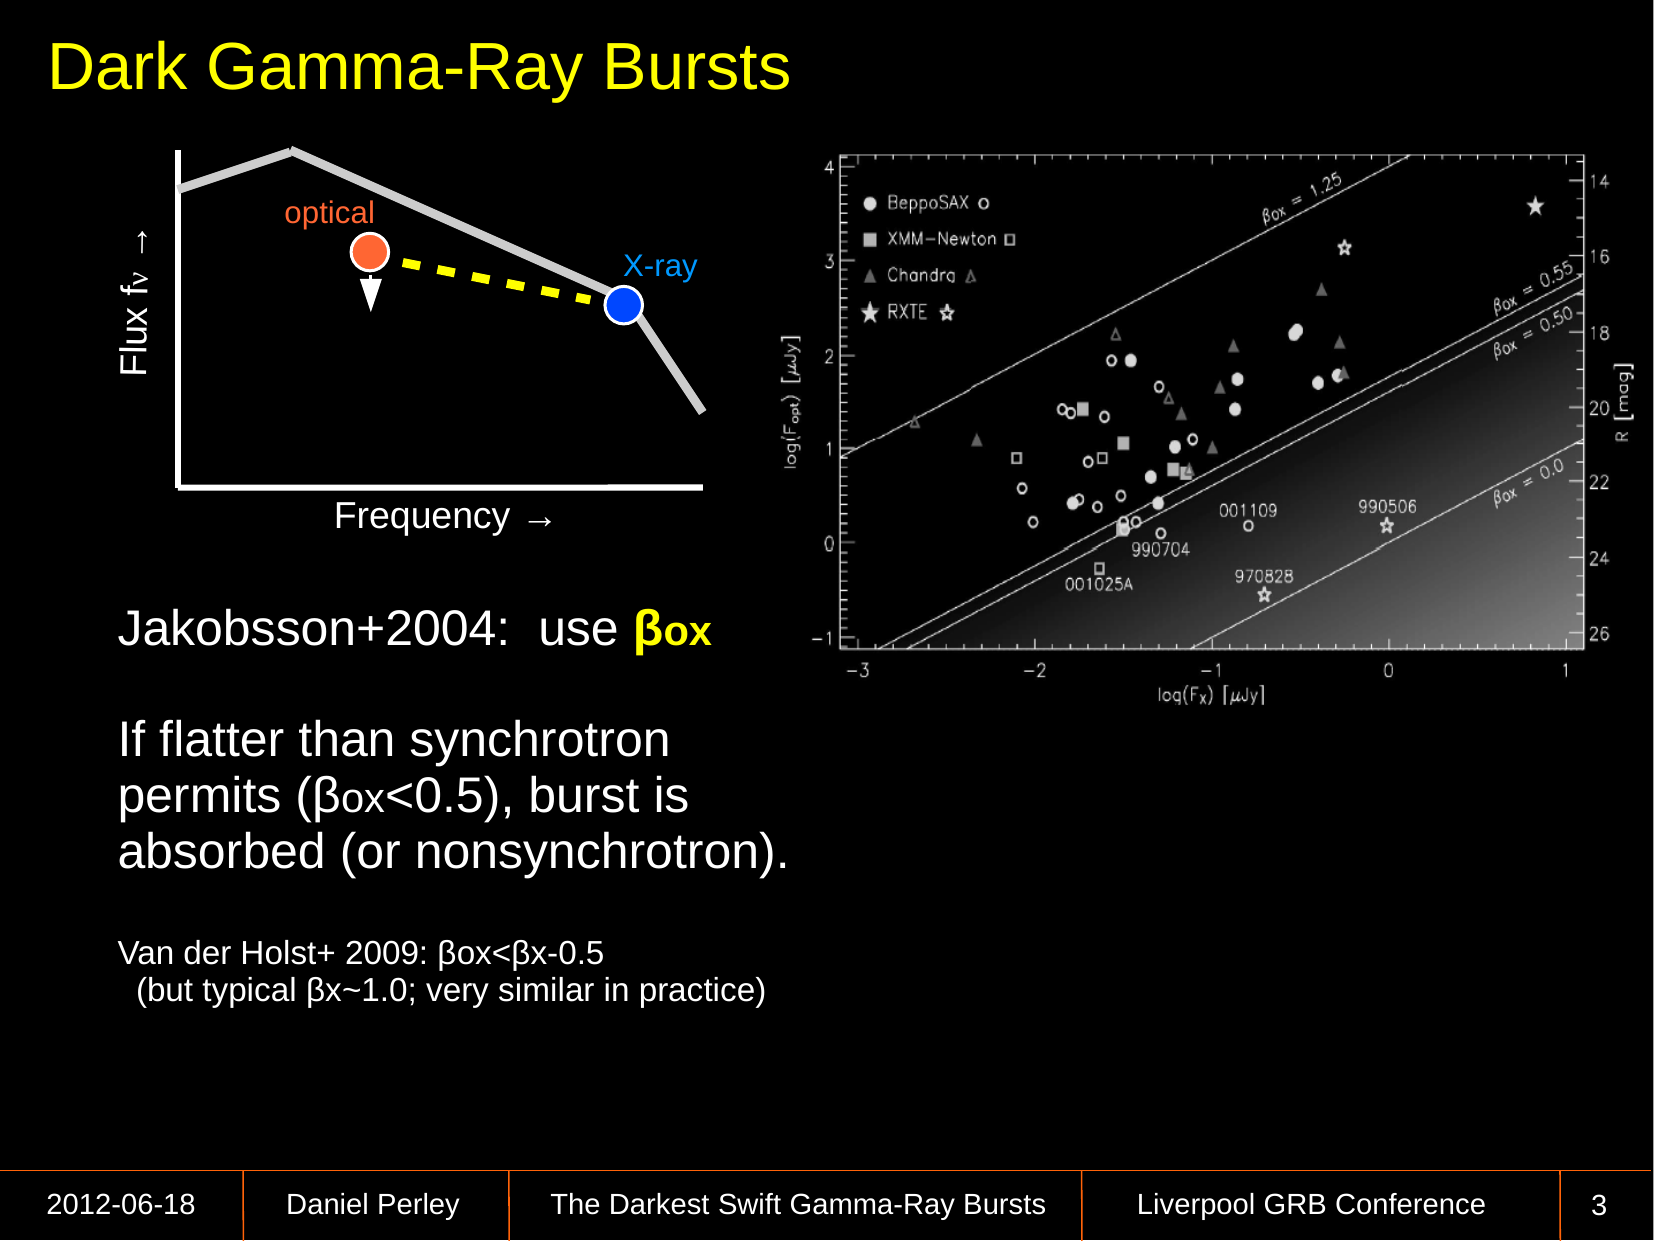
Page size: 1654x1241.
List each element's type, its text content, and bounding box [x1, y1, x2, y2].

picture [759, 128, 1643, 713]
text_box optical [254, 187, 405, 238]
text_box Flux fν → [102, 112, 189, 489]
title Dark Gamma-Ray Bursts [47, 25, 1564, 107]
text_box X-ray [585, 240, 736, 291]
text_box Jakobsson+2004: use βox If flatter than synchrotron permits (βox<0.5), burst is absorbed (or nonsynchrotron). Van der Holst+ 2009: βox<βx-0.5 (but typical βx~1.0; very similar in practice) [102, 592, 853, 1016]
text_box [351, 238, 389, 271]
text_box Frequency → [258, 487, 634, 545]
text_box [604, 291, 643, 324]
